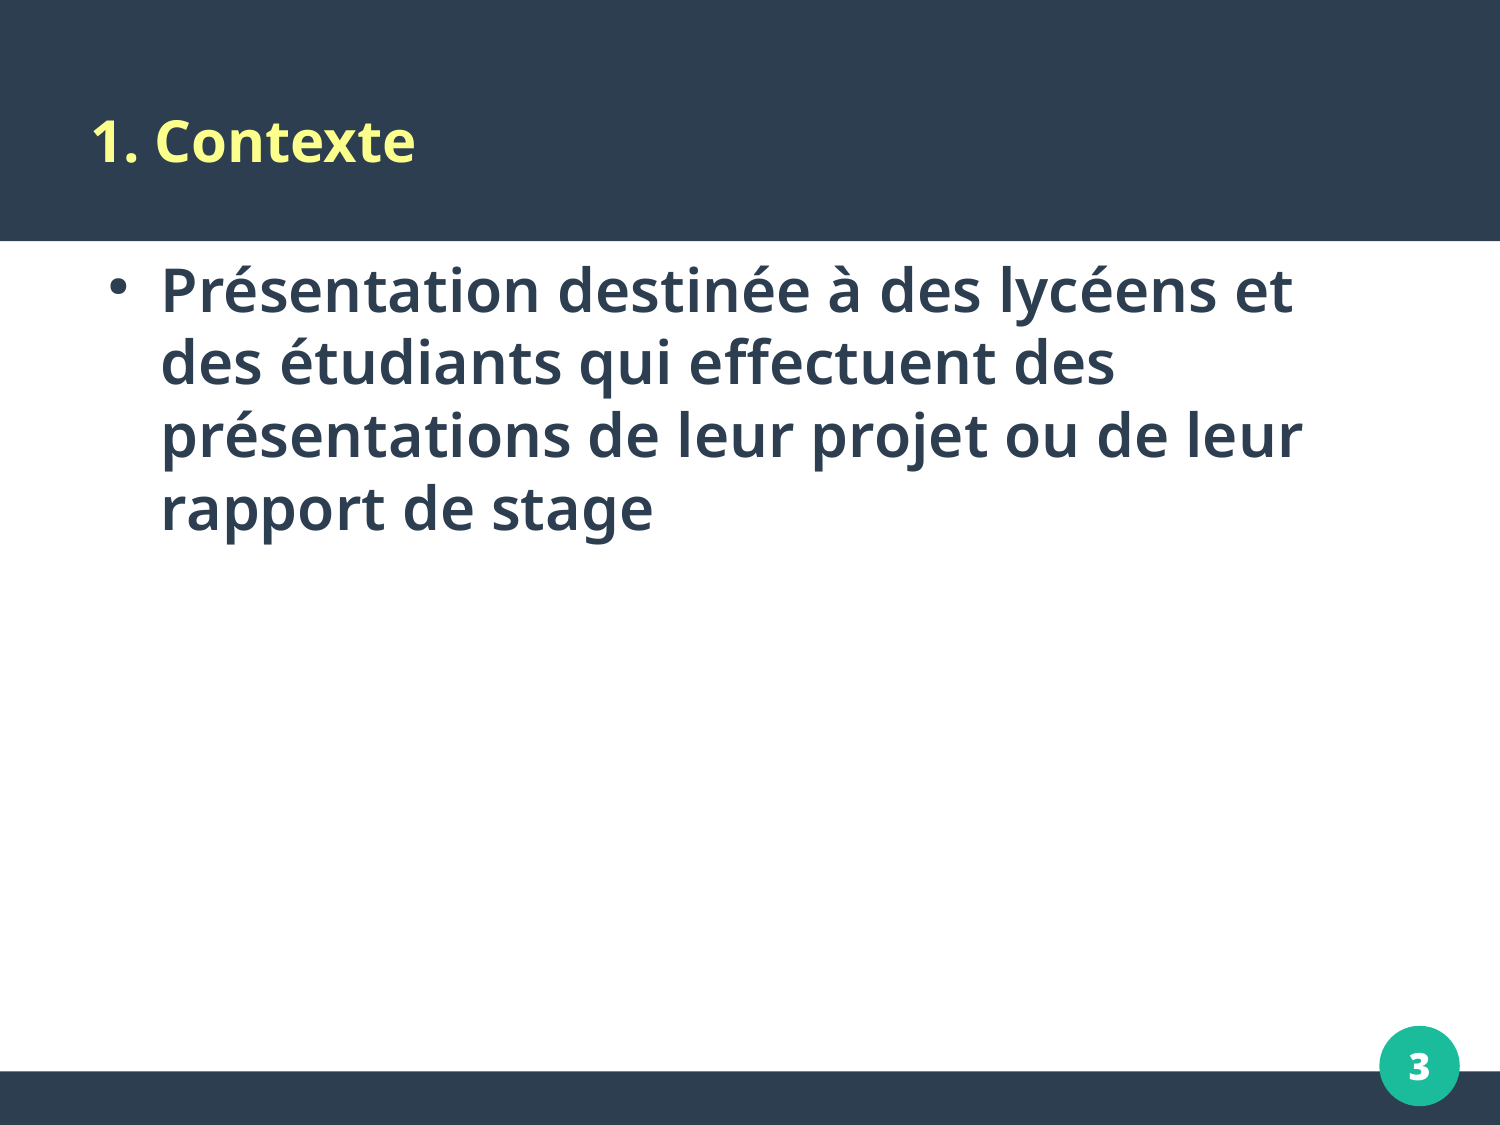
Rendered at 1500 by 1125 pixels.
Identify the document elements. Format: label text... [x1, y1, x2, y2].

title 1. Contexte [75, 45, 1426, 233]
list Présentation destinée à des lycéens et des étudiants qui effectuent des présentations de leur projet ou de leur rapport de stage [75, 243, 1426, 1094]
